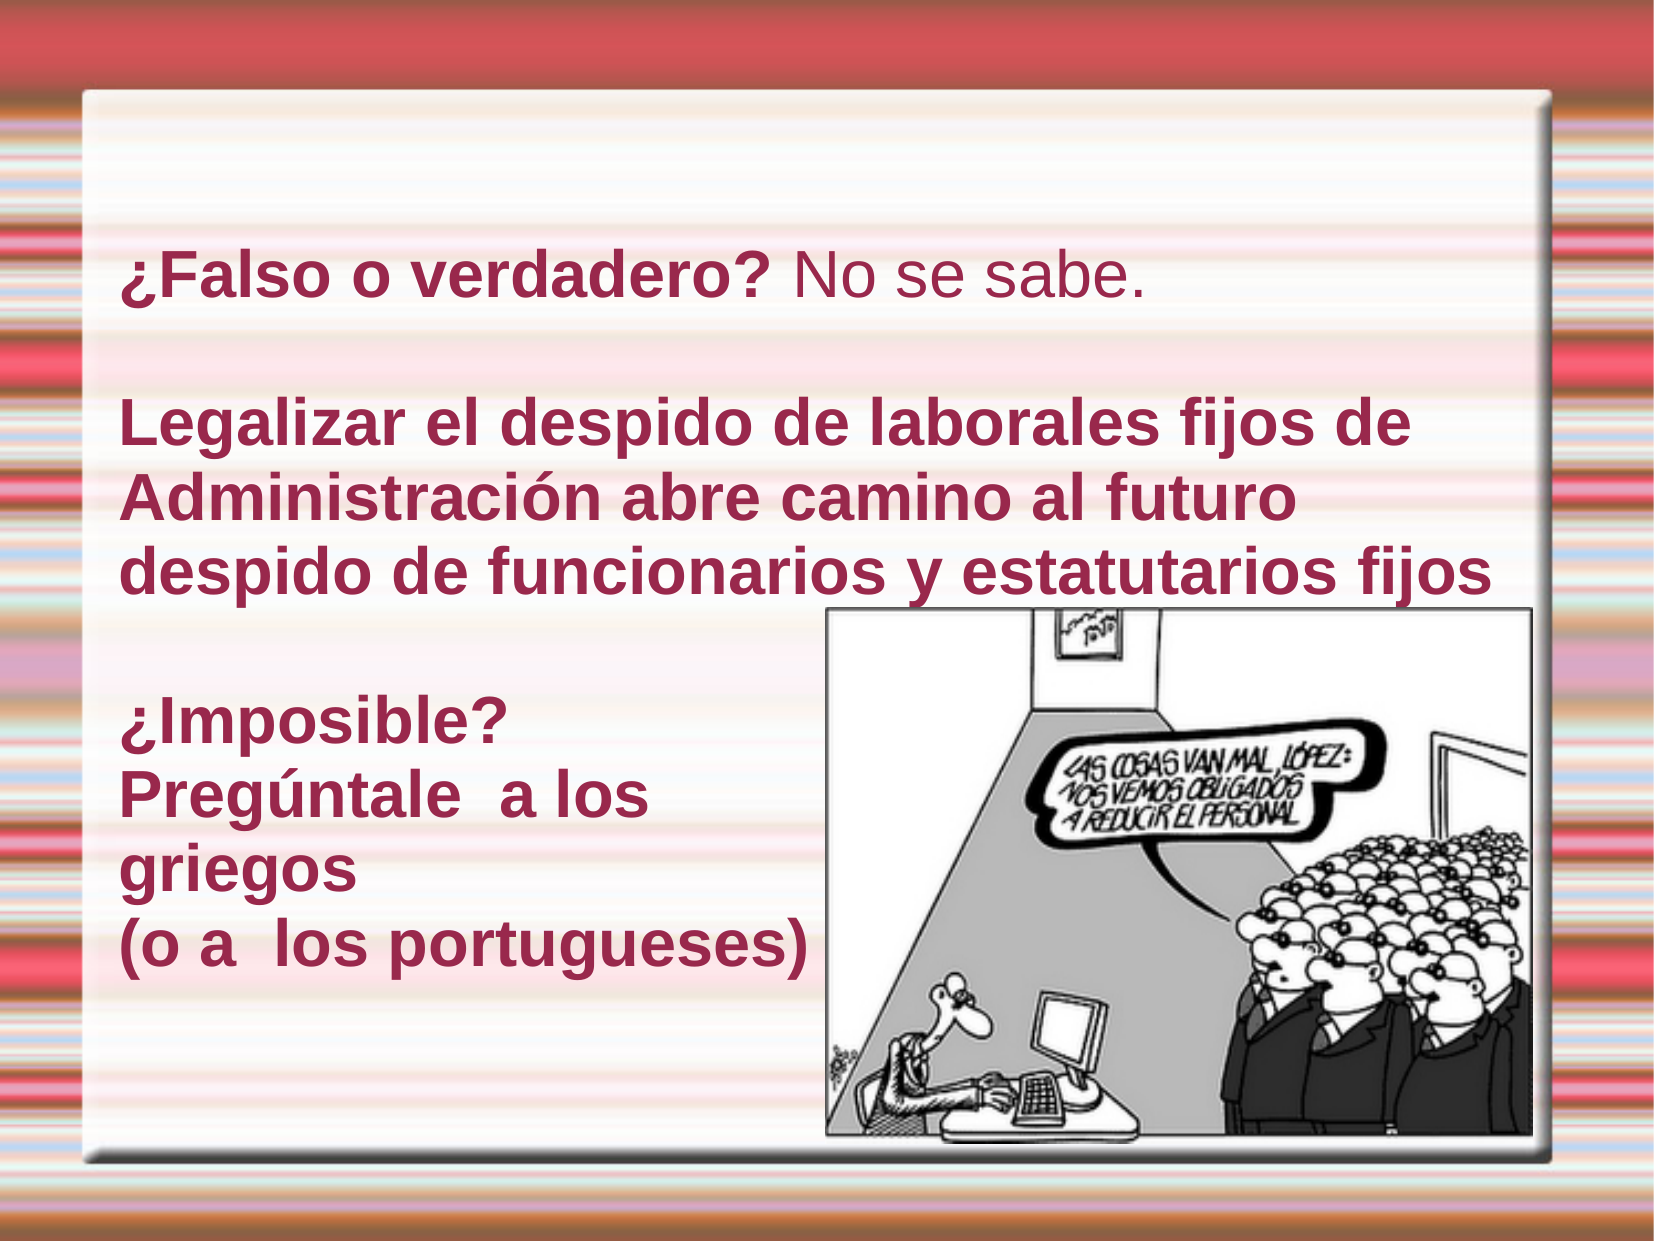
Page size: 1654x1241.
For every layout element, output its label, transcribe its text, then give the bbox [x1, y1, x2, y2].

picture [0, 0, 1654, 1241]
text_box ¿Falso o verdadero? No se sabe. Legalizar el despido de laborales fijos de Administración abre camino al futuro despido de funcionarios y estatutarios fijos ¿Imposible? Pregúntale a los griegos (o a los portugueses) [118, 100, 1533, 1115]
